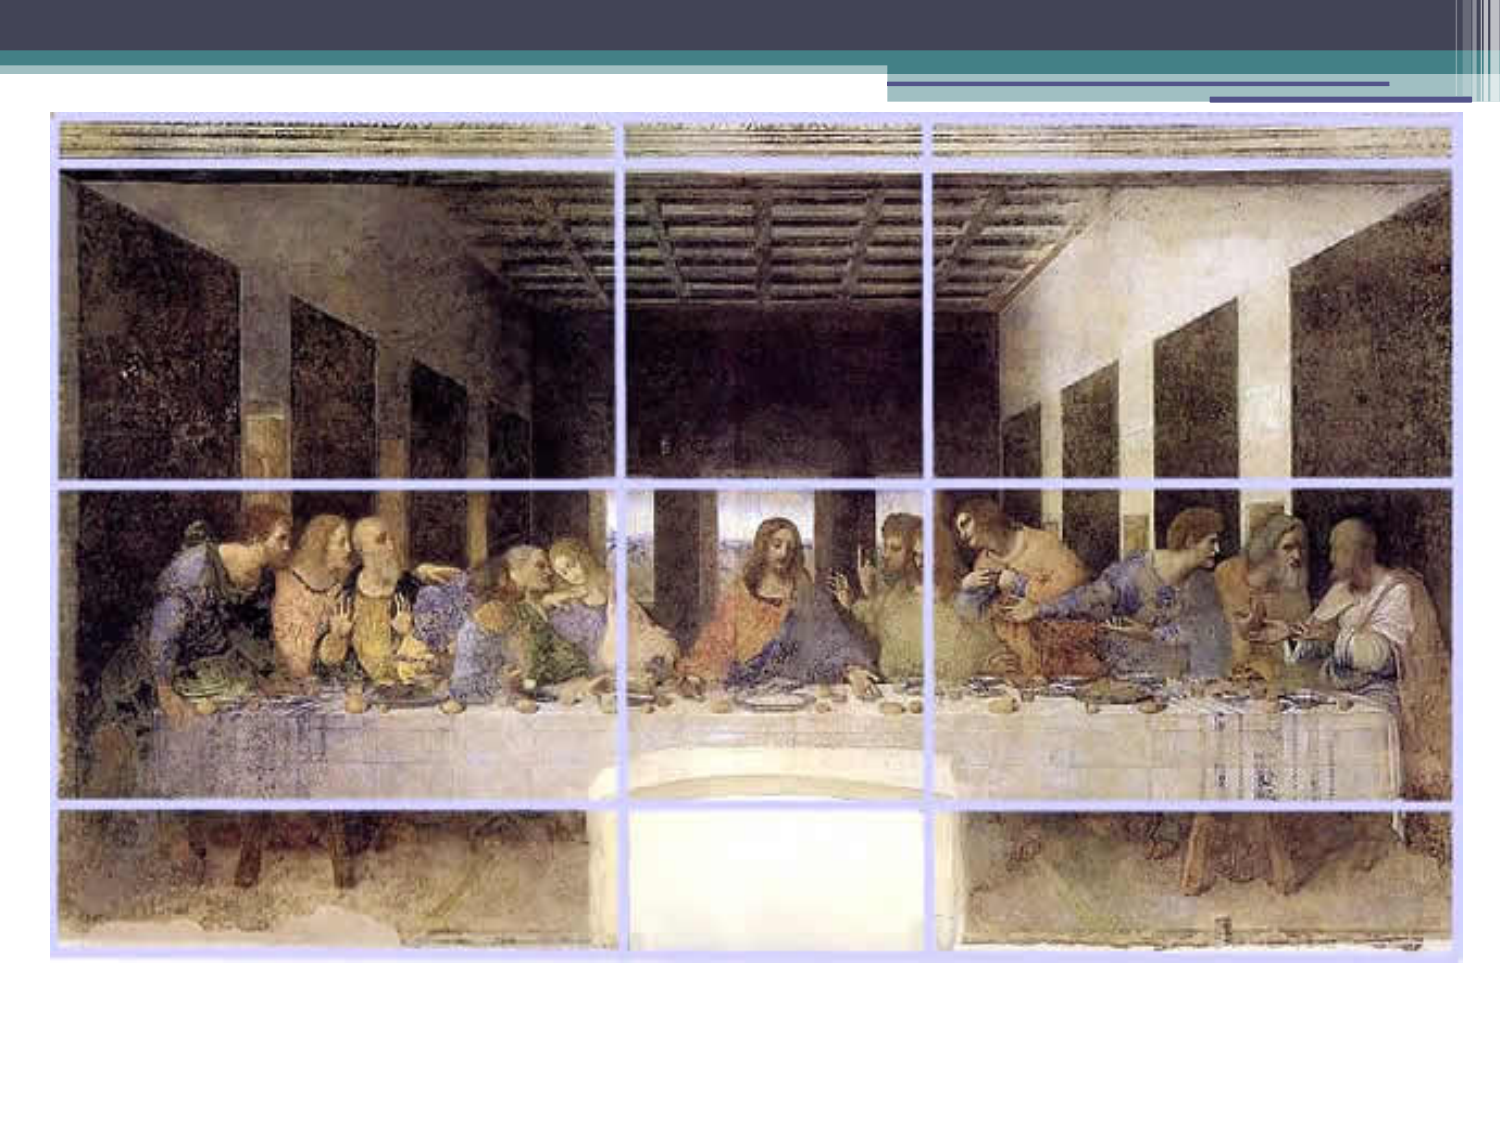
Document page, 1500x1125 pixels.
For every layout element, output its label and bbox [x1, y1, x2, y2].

picture [50, 112, 1463, 963]
